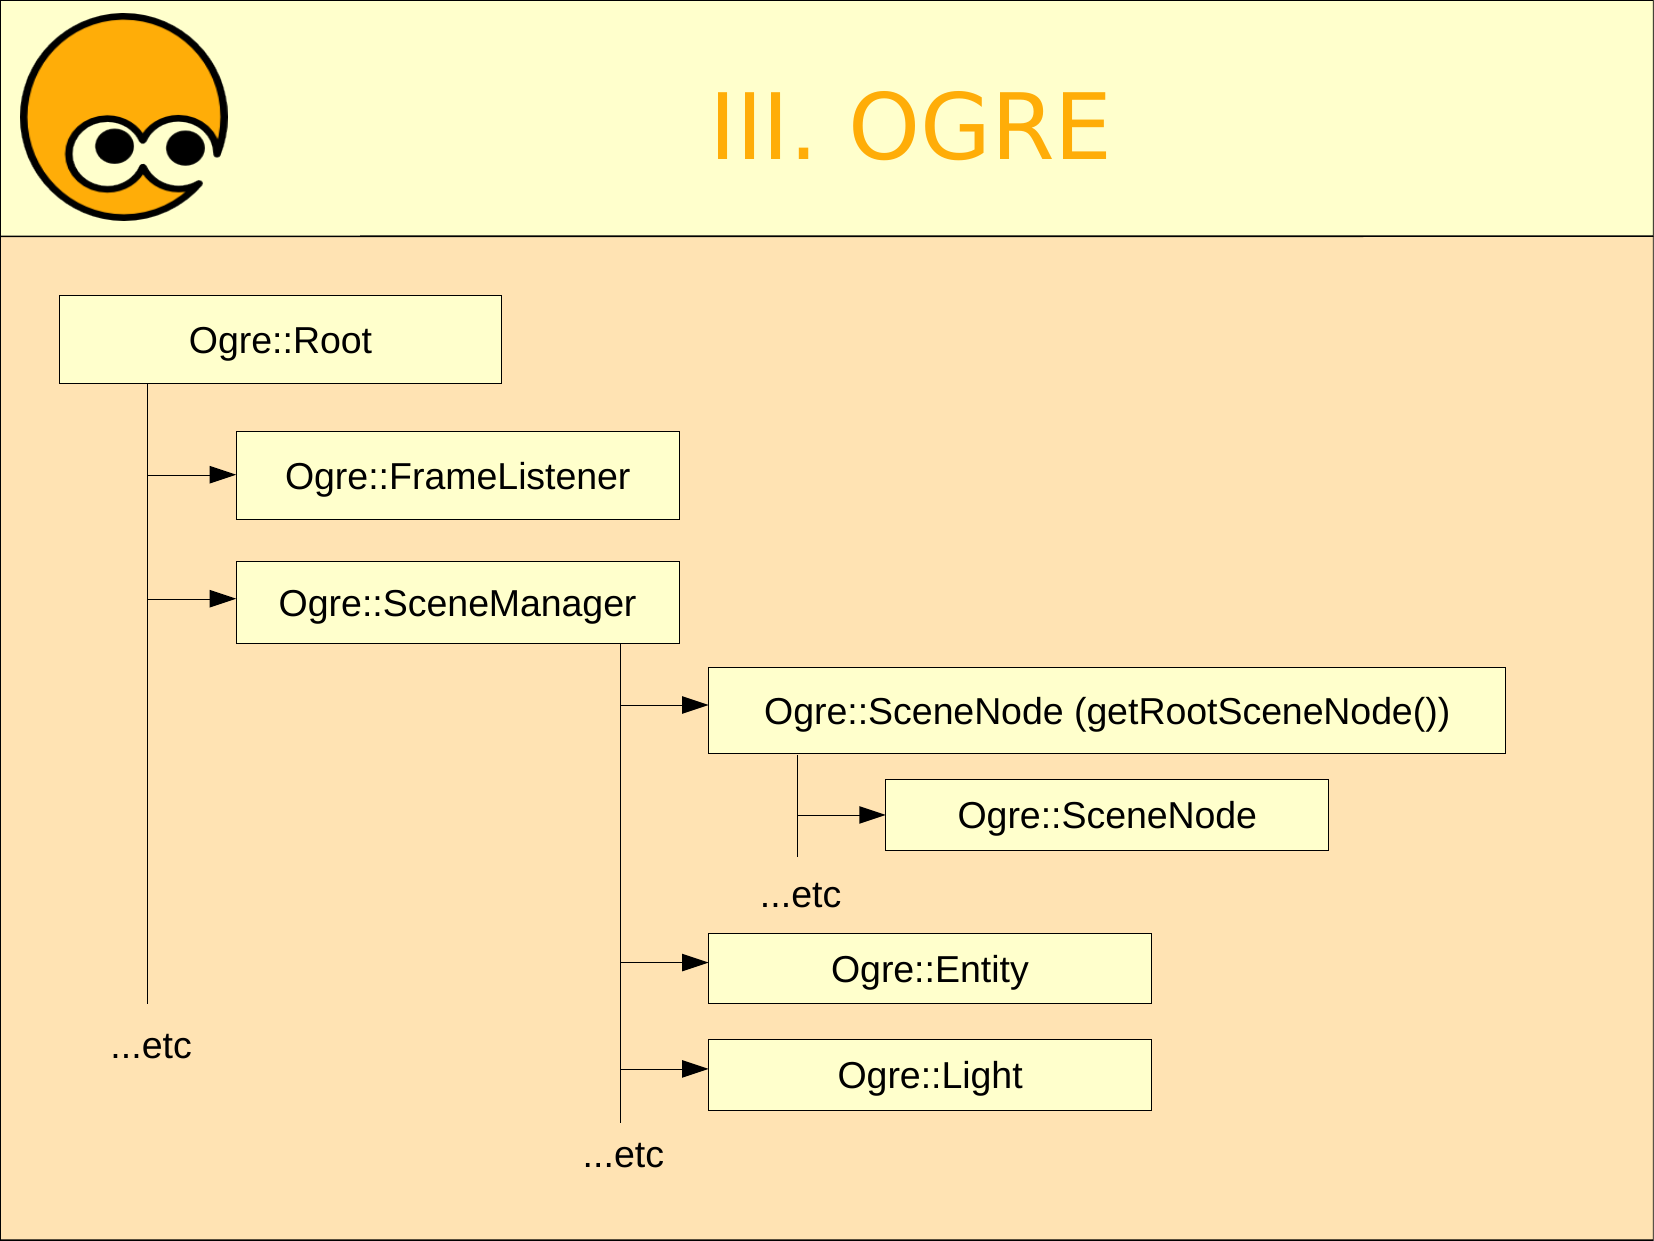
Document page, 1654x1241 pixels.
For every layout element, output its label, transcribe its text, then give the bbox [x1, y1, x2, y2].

text_box ...etc [95, 1015, 207, 1073]
text_box Ogre::FrameListener [236, 431, 680, 520]
text_box Ogre::Light [708, 1039, 1152, 1111]
text_box Ogre::Entity [708, 933, 1152, 1004]
text_box Ogre::SceneNode (getRootSceneNode()) [708, 667, 1506, 754]
text_box Ogre::Root [59, 295, 502, 384]
text_box Ogre::SceneNode [885, 779, 1329, 851]
text_box ...etc [567, 1124, 680, 1182]
text_box ...etc [745, 864, 857, 922]
text_box Ogre::SceneManager [236, 561, 680, 644]
picture [20, 13, 228, 221]
title III. OGRE [252, 21, 1571, 235]
